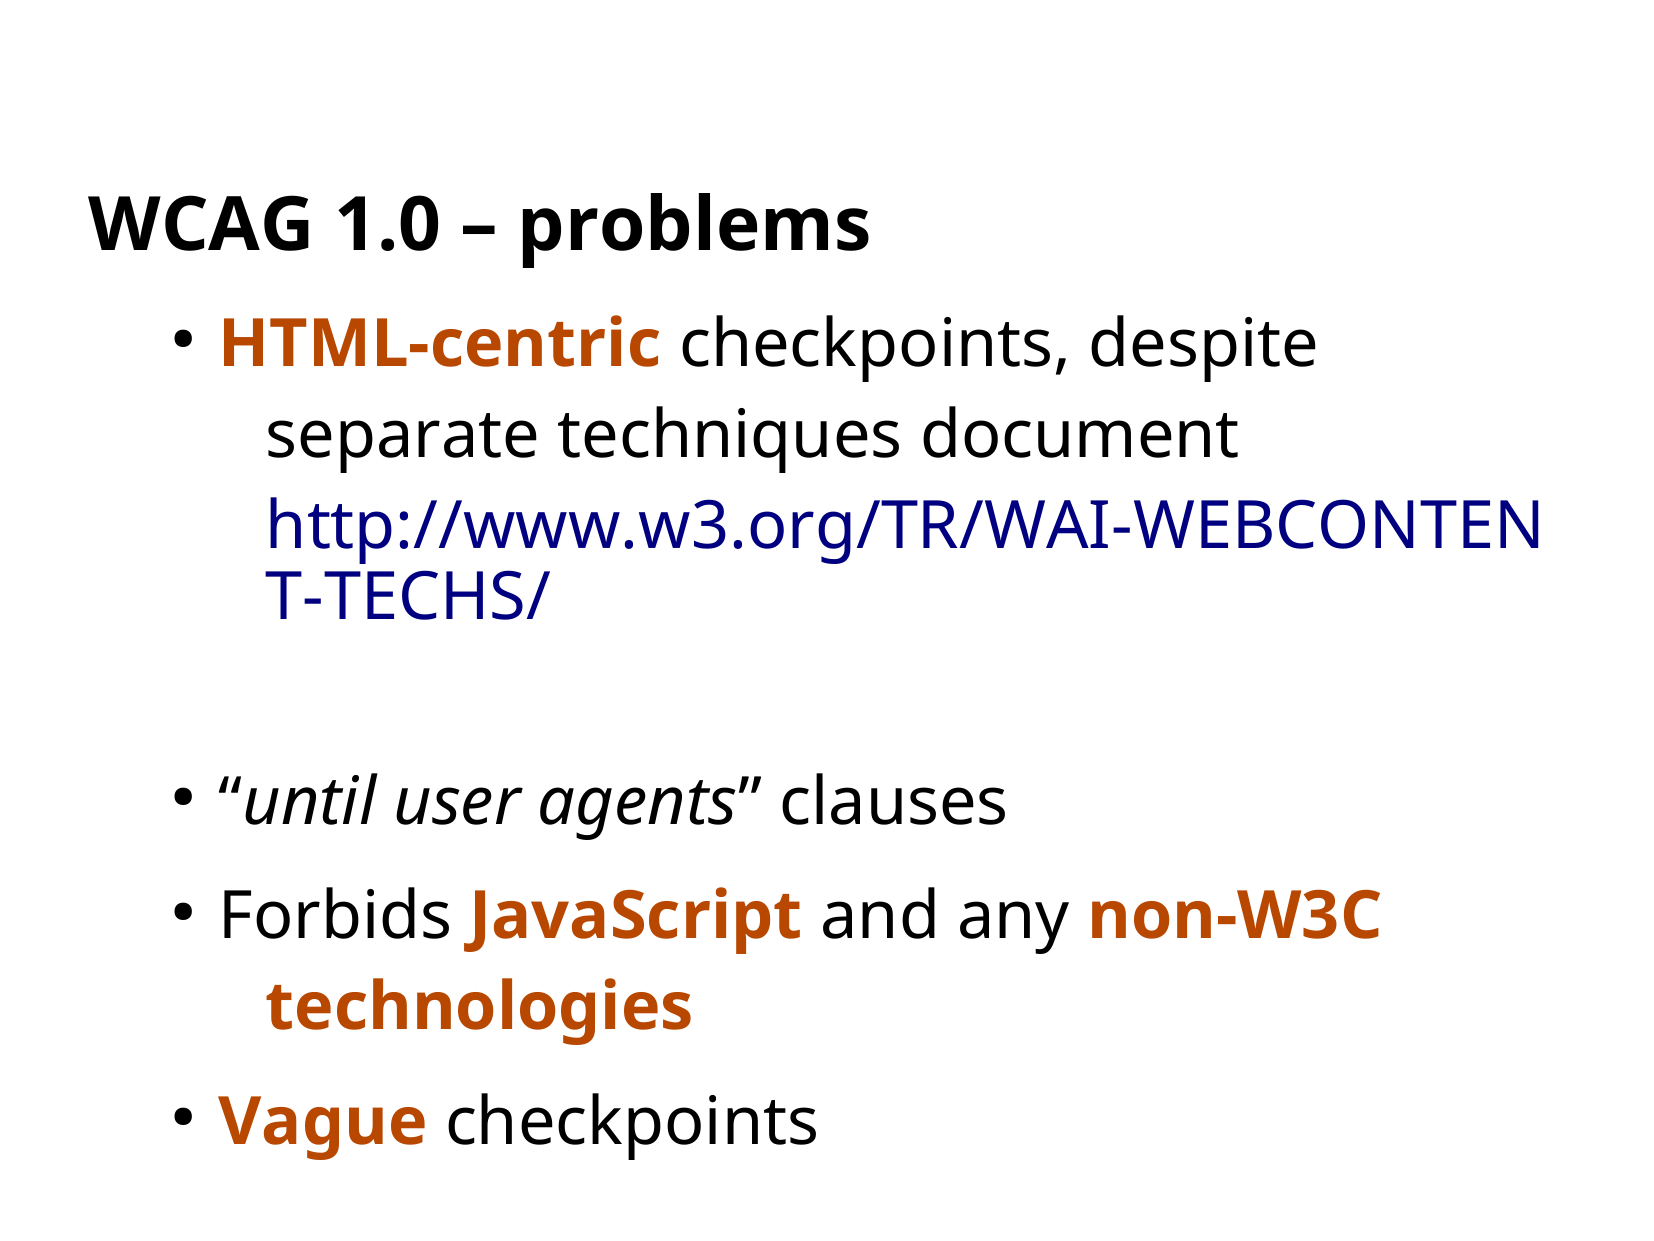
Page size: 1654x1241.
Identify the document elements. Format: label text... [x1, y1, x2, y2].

title WCAG 1.0 – problems [88, 176, 1565, 267]
list HTML-centric checkpoints, despite separate techniques document http://www.w3.org/TR/WAI-WEBCONTENT-TECHS/ “until user agents” clauses Forbids JavaScript and any non-W3C technologies Vague checkpoints [88, 295, 1565, 1152]
